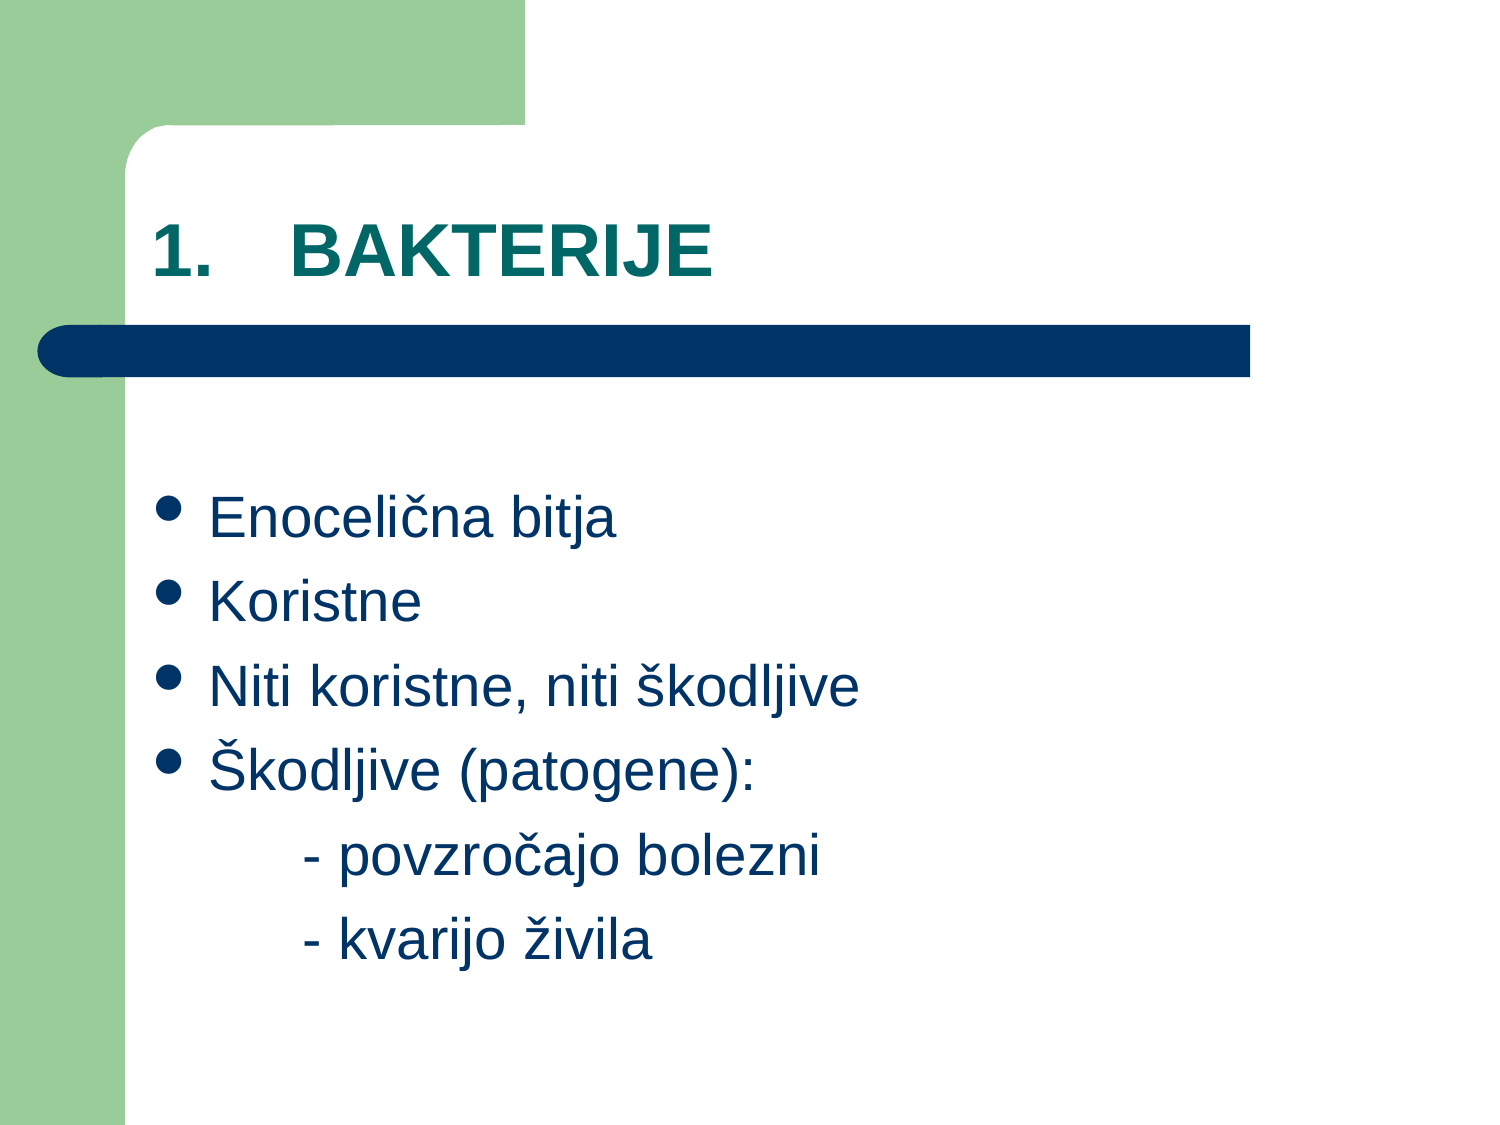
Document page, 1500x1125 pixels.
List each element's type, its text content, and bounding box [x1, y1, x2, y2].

list Enocelična bitja Koristne Niti koristne, niti škodljive Škodljive (patogene): - povzročajo bolezni - kvarijo živila [137, 387, 1400, 1065]
title BAKTERIJE [136, 136, 1414, 301]
